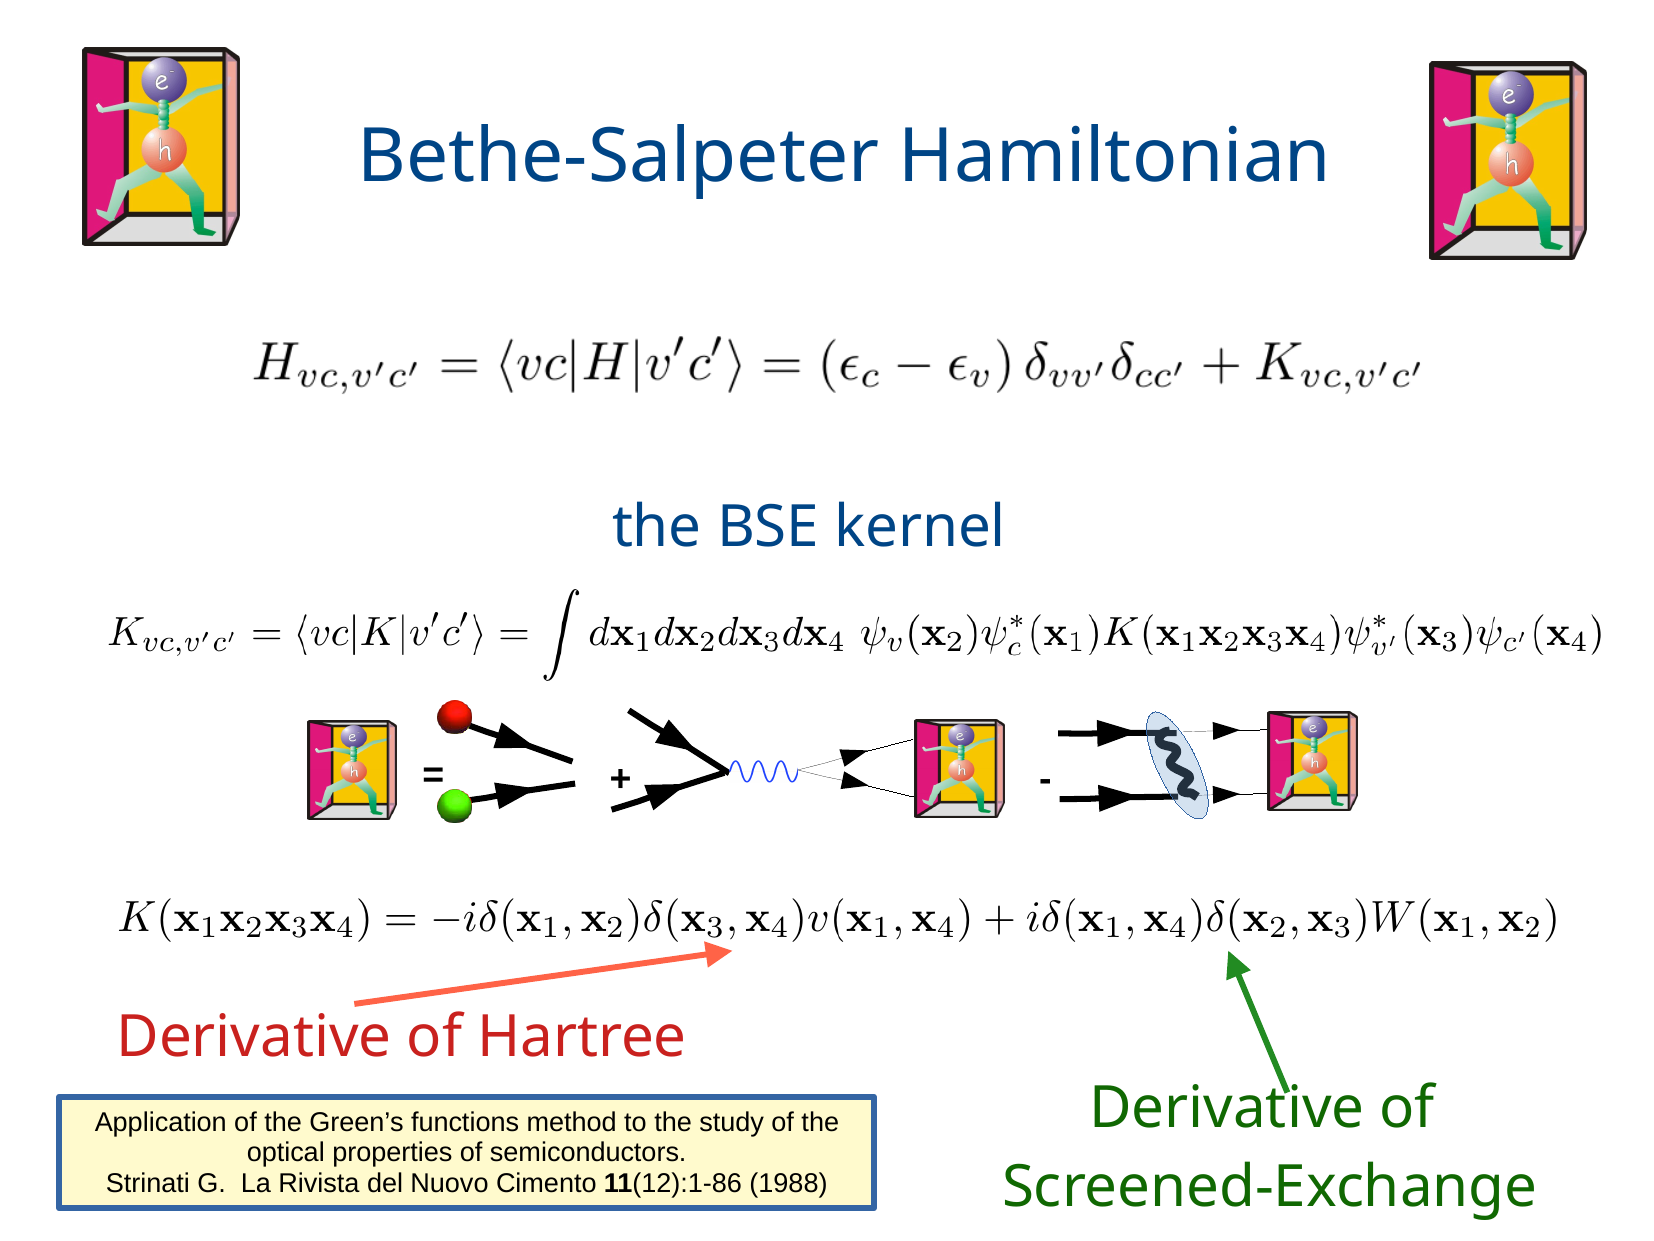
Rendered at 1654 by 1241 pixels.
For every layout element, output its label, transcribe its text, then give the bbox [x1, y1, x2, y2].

title the BSE kernel [437, 440, 1182, 609]
picture [1429, 61, 1587, 260]
text_box - [1024, 749, 1086, 807]
title Derivative of Screened-Exchange [897, 1060, 1642, 1228]
text_box = [407, 745, 469, 803]
title Derivative of Hartree [29, 992, 774, 1076]
picture [74, 572, 1607, 735]
picture [1267, 711, 1358, 811]
picture [226, 307, 1453, 438]
picture [914, 719, 1005, 818]
picture [70, 867, 1607, 975]
title Bethe-Salpeter Hamiltonian [307, 44, 1382, 260]
picture [307, 720, 397, 820]
text_box + [634, 802, 651, 807]
text_box Application of the Green’s functions method to the study of the optical properties of semiconductors. Strinati G. La Rivista del Nuovo Cimento 11(12):1-86 (1988) [59, 1096, 875, 1209]
picture [437, 789, 472, 823]
picture [82, 47, 240, 246]
picture [729, 760, 798, 783]
text_box [1146, 711, 1209, 819]
text_box + [594, 749, 656, 807]
